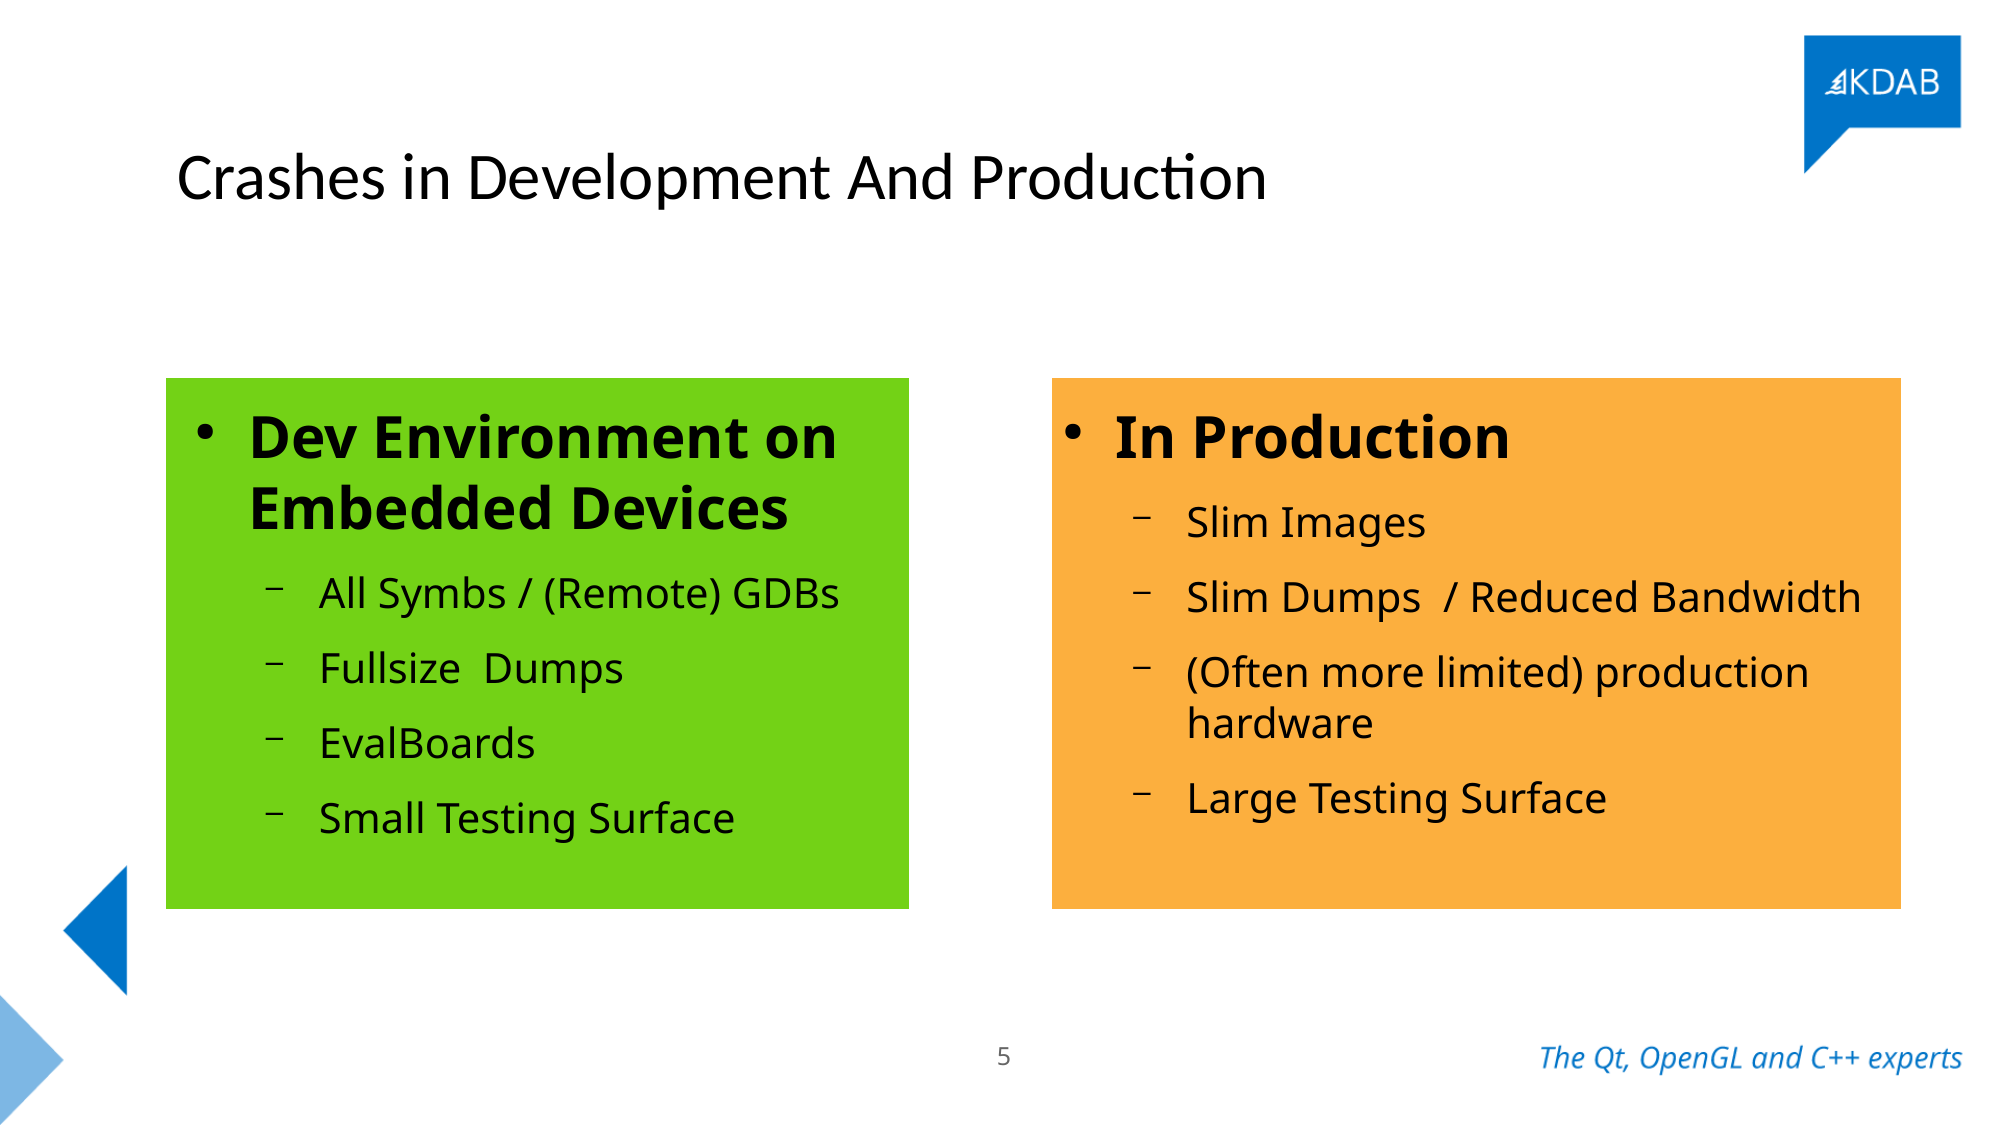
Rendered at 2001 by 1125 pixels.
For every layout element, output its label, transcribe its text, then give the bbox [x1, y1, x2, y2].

list In Production Slim Images Slim Dumps / Reduced Bandwidth (Often more limited) production hardware Large Testing Surface [1044, 401, 1871, 996]
text_box [1051, 377, 1902, 910]
picture [0, 0, 2001, 1125]
text_box [165, 377, 910, 910]
list Dev Environment on Embedded Devices All Symbs / (Remote) GDBs Fullsize Dumps EvalBoards Small Testing Surface [177, 401, 1004, 996]
title Crashes in Development And Production [177, 129, 1871, 237]
